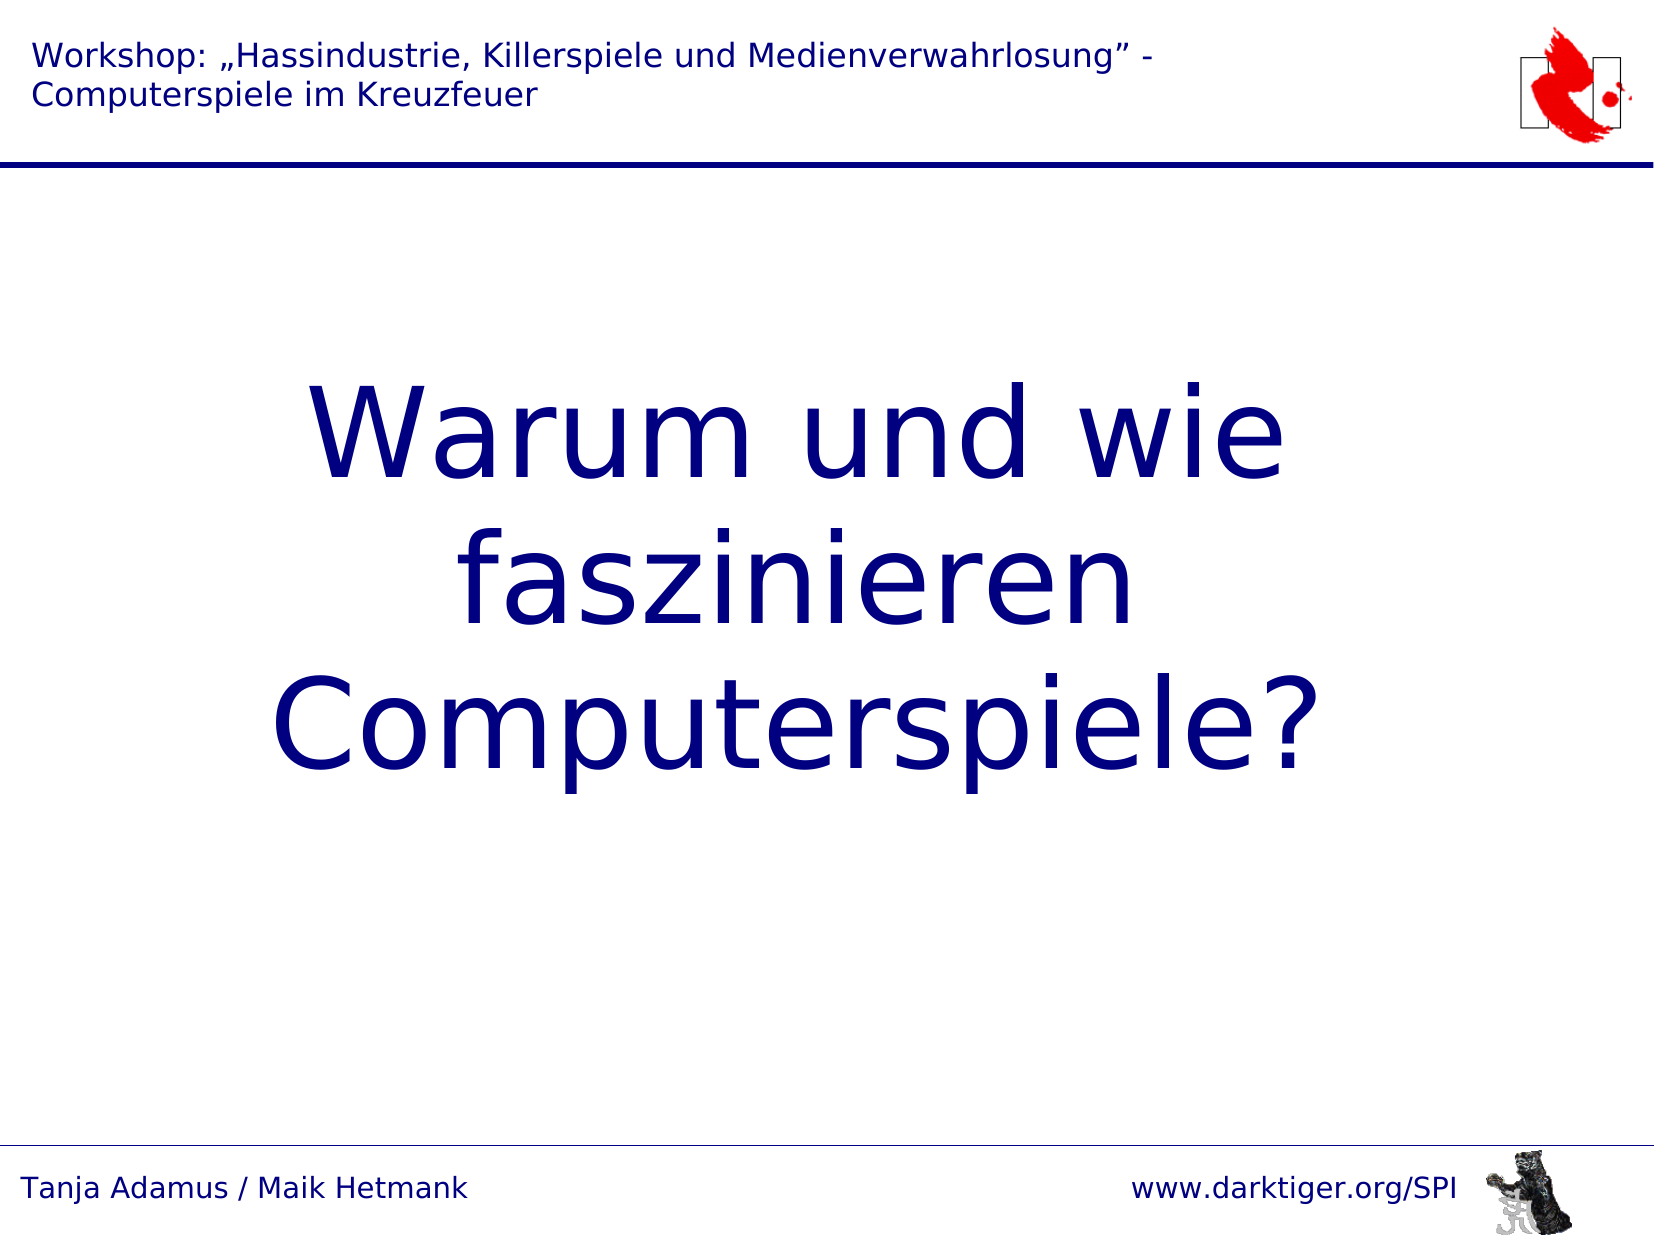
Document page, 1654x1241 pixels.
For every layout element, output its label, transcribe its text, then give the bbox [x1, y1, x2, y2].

picture [1486, 1150, 1572, 1235]
text_box Warum und wie faszinieren Computerspiele? [118, 354, 1477, 806]
picture [1503, 16, 1632, 148]
text_box Workshop: „Hassindustrie, Killerspiele und Medienverwahrlosung” - Computerspiele im Kreuzfeuer [16, 29, 1418, 178]
